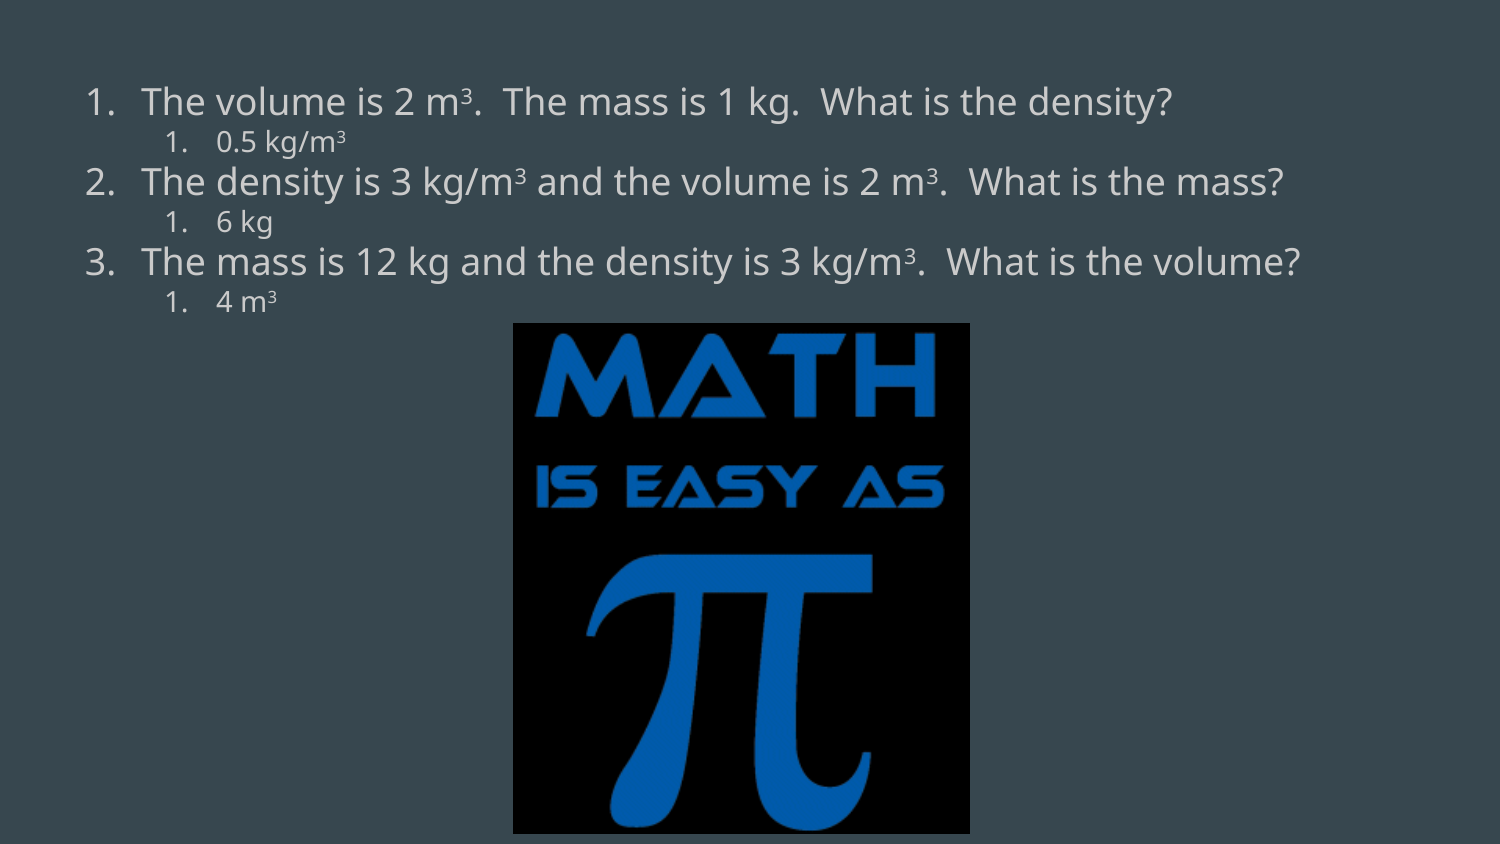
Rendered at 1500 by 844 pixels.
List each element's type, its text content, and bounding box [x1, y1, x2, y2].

list The volume is 2 m3. The mass is 1 kg. What is the density? 0.5 kg/m3 The density is 3 kg/m3 and the volume is 2 m3. What is the mass? 6 kg The mass is 12 kg and the density is 3 kg/m3. What is the volume? 4 m3 [51, 63, 1449, 750]
picture [513, 323, 970, 834]
